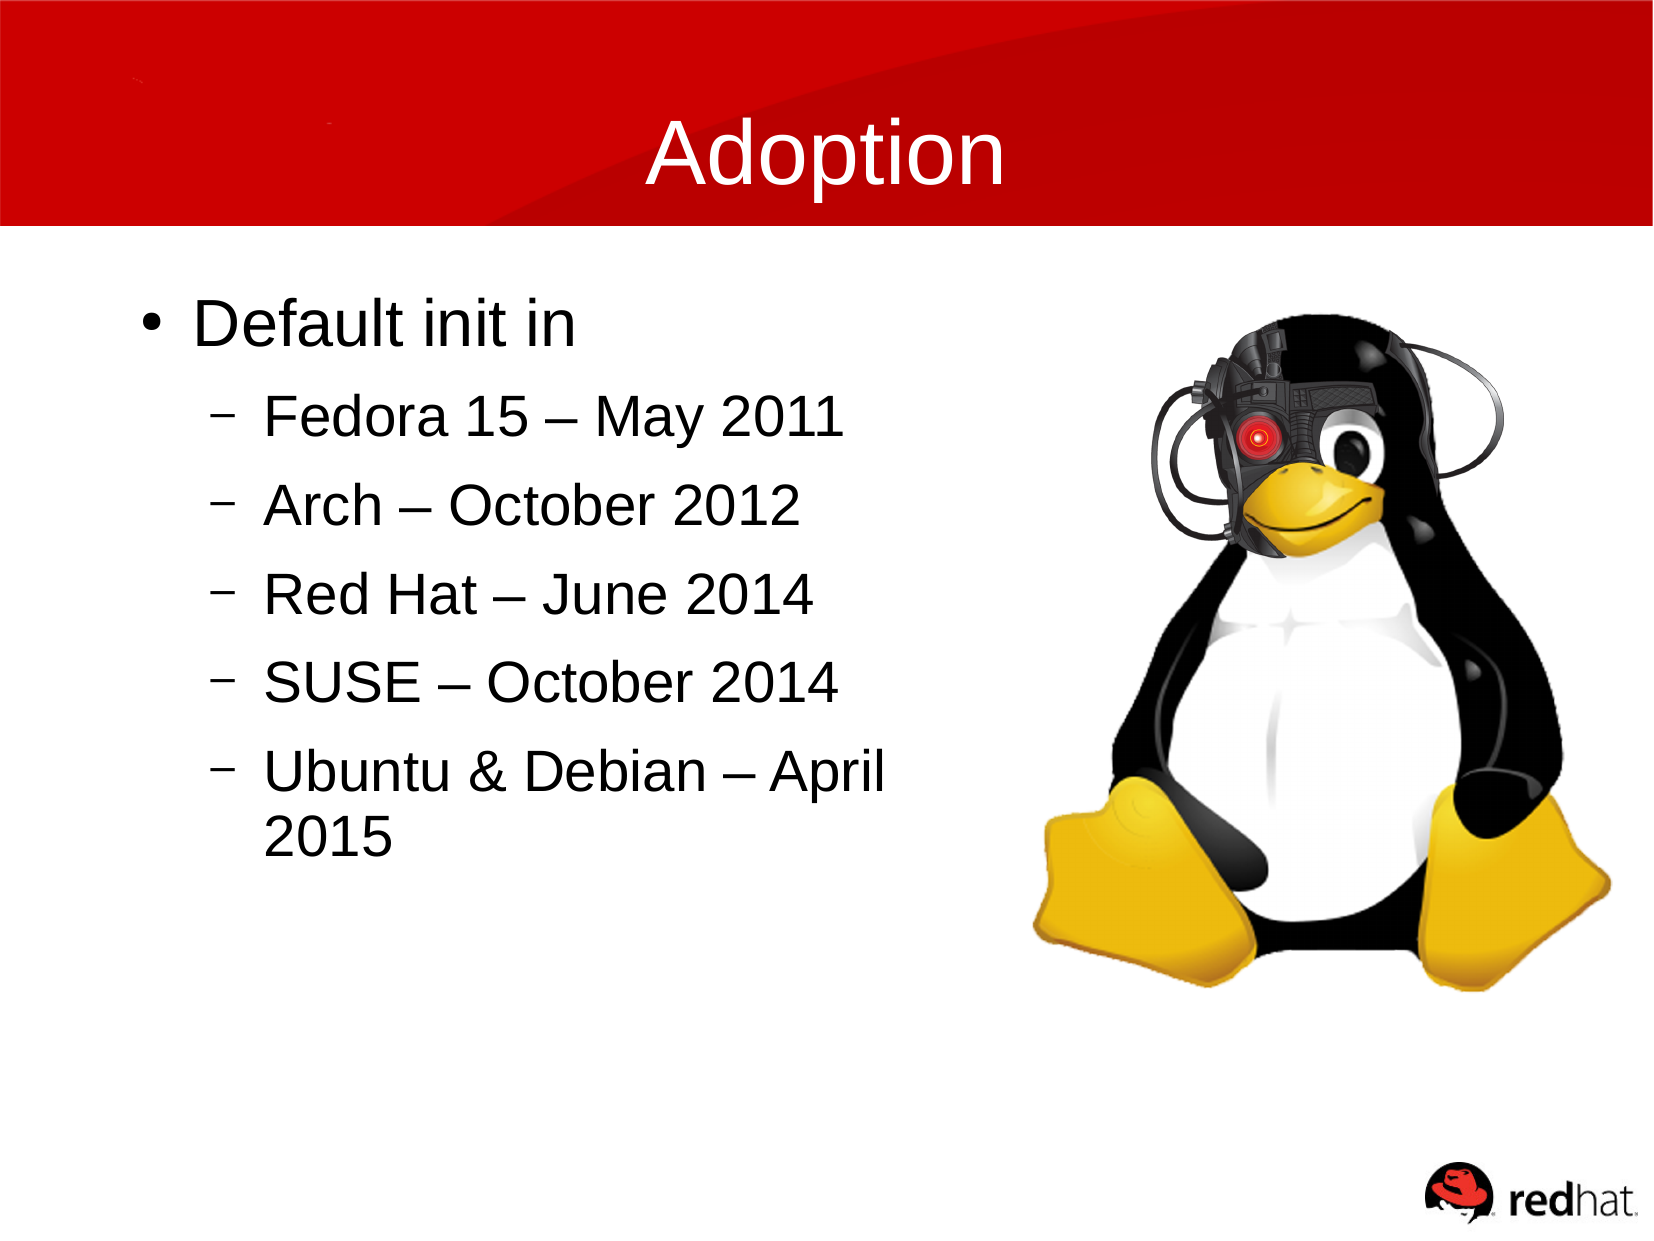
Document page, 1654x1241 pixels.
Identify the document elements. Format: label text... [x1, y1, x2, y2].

title Adoption [82, 49, 1571, 257]
picture [1022, 285, 1621, 1005]
list Default init in Fedora 15 – May 2011 Arch – October 2012 Red Hat – June 2014 SUSE – October 2014 Ubuntu & Debian – April 2015 [122, 285, 1006, 1006]
picture [1425, 1020, 1654, 1241]
picture [0, 0, 1653, 226]
